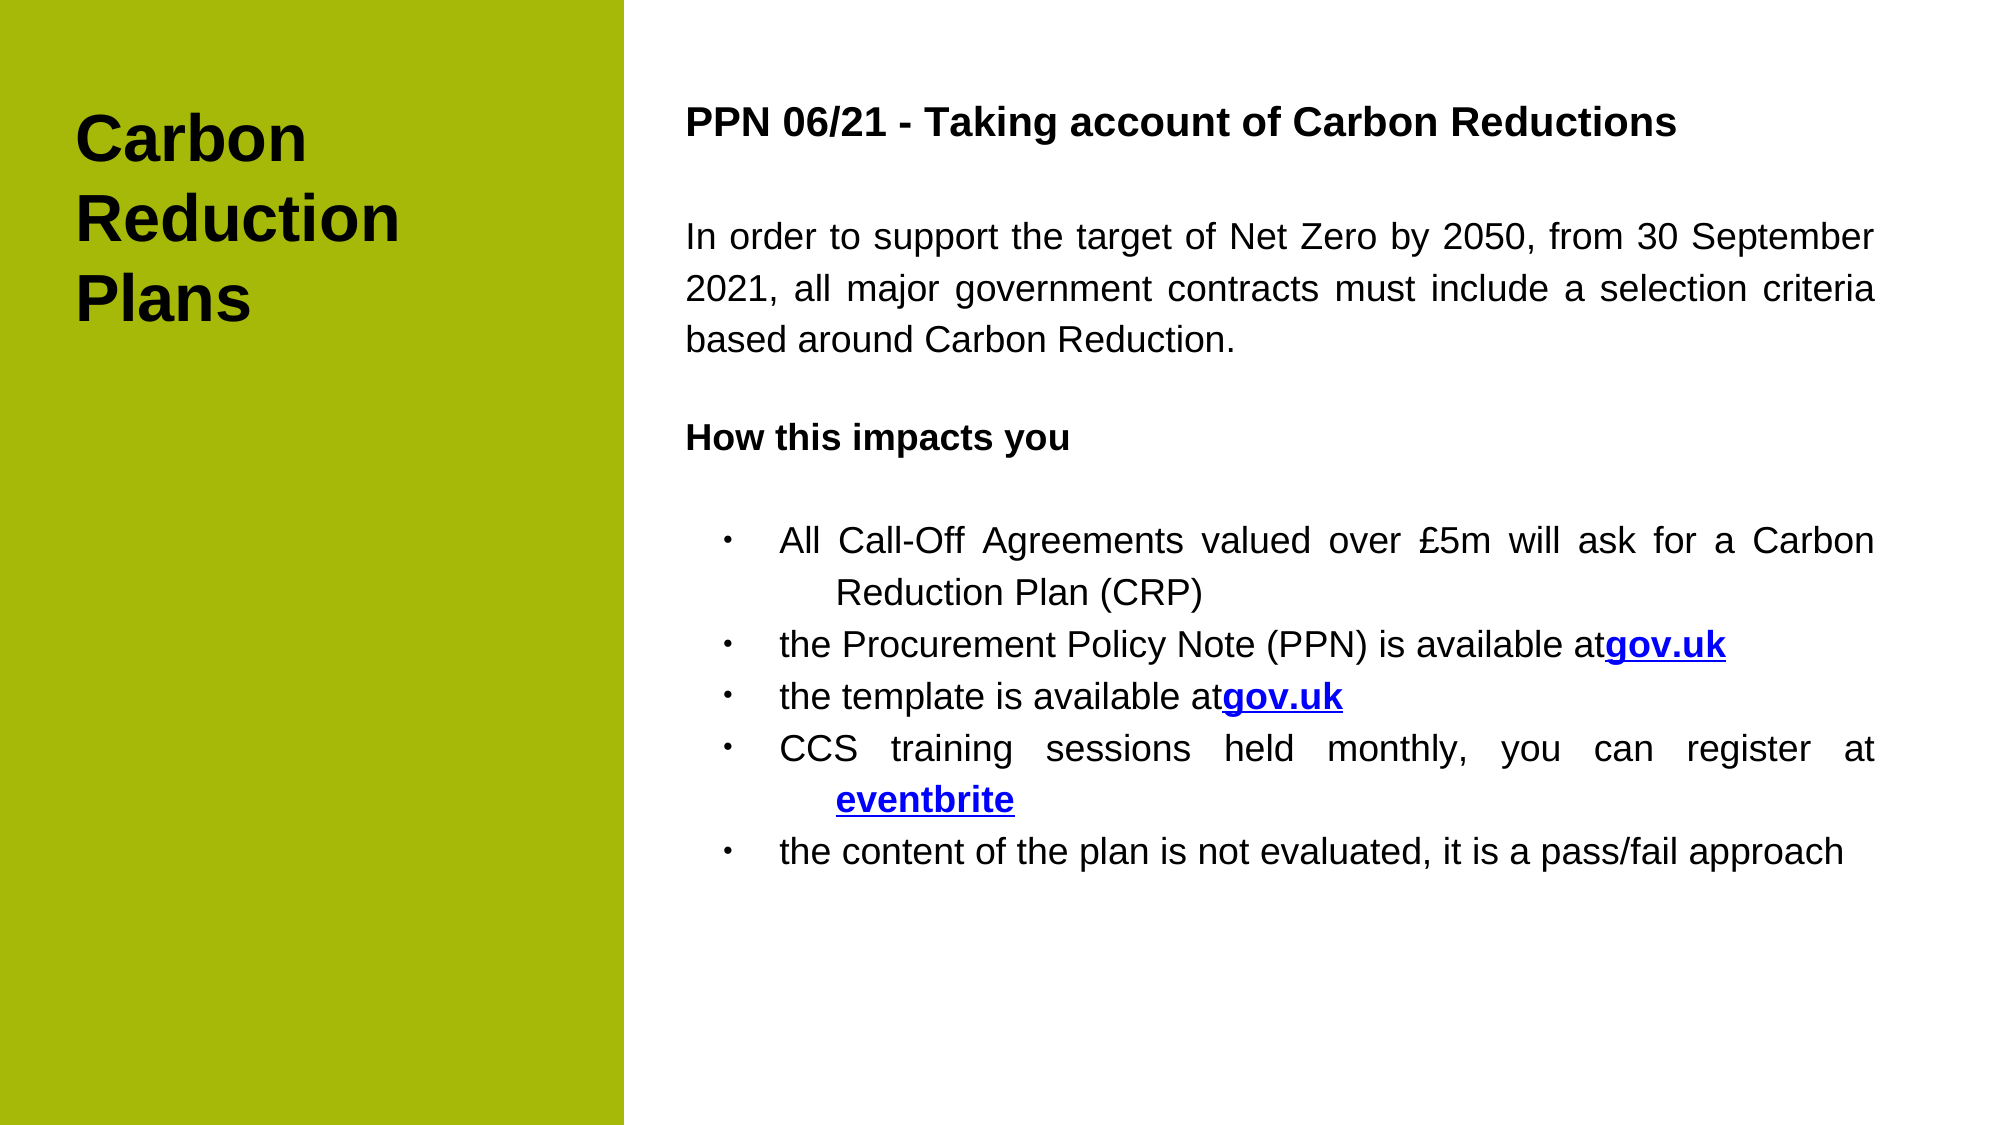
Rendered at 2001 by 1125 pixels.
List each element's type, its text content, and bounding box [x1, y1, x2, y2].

title PPN 06/21 - Taking account of Carbon Reductions In order to support the target of Net Zero by 2050, from 30 September 2021, all major government contracts must include a selection criteria based around Carbon Reduction. How this impacts you All Call-Off Agreements valued over £5m will ask for a Carbon Reduction Plan (CRP) the Procurement Policy Note (PPN) is available at gov.uk the template is available at gov.uk CCS training sessions held monthly, you can register at eventbrite the content of the plan is not evaluated, it is a pass/fail approach [685, 94, 1876, 890]
title Carbon Reduction Plans [75, 94, 577, 346]
